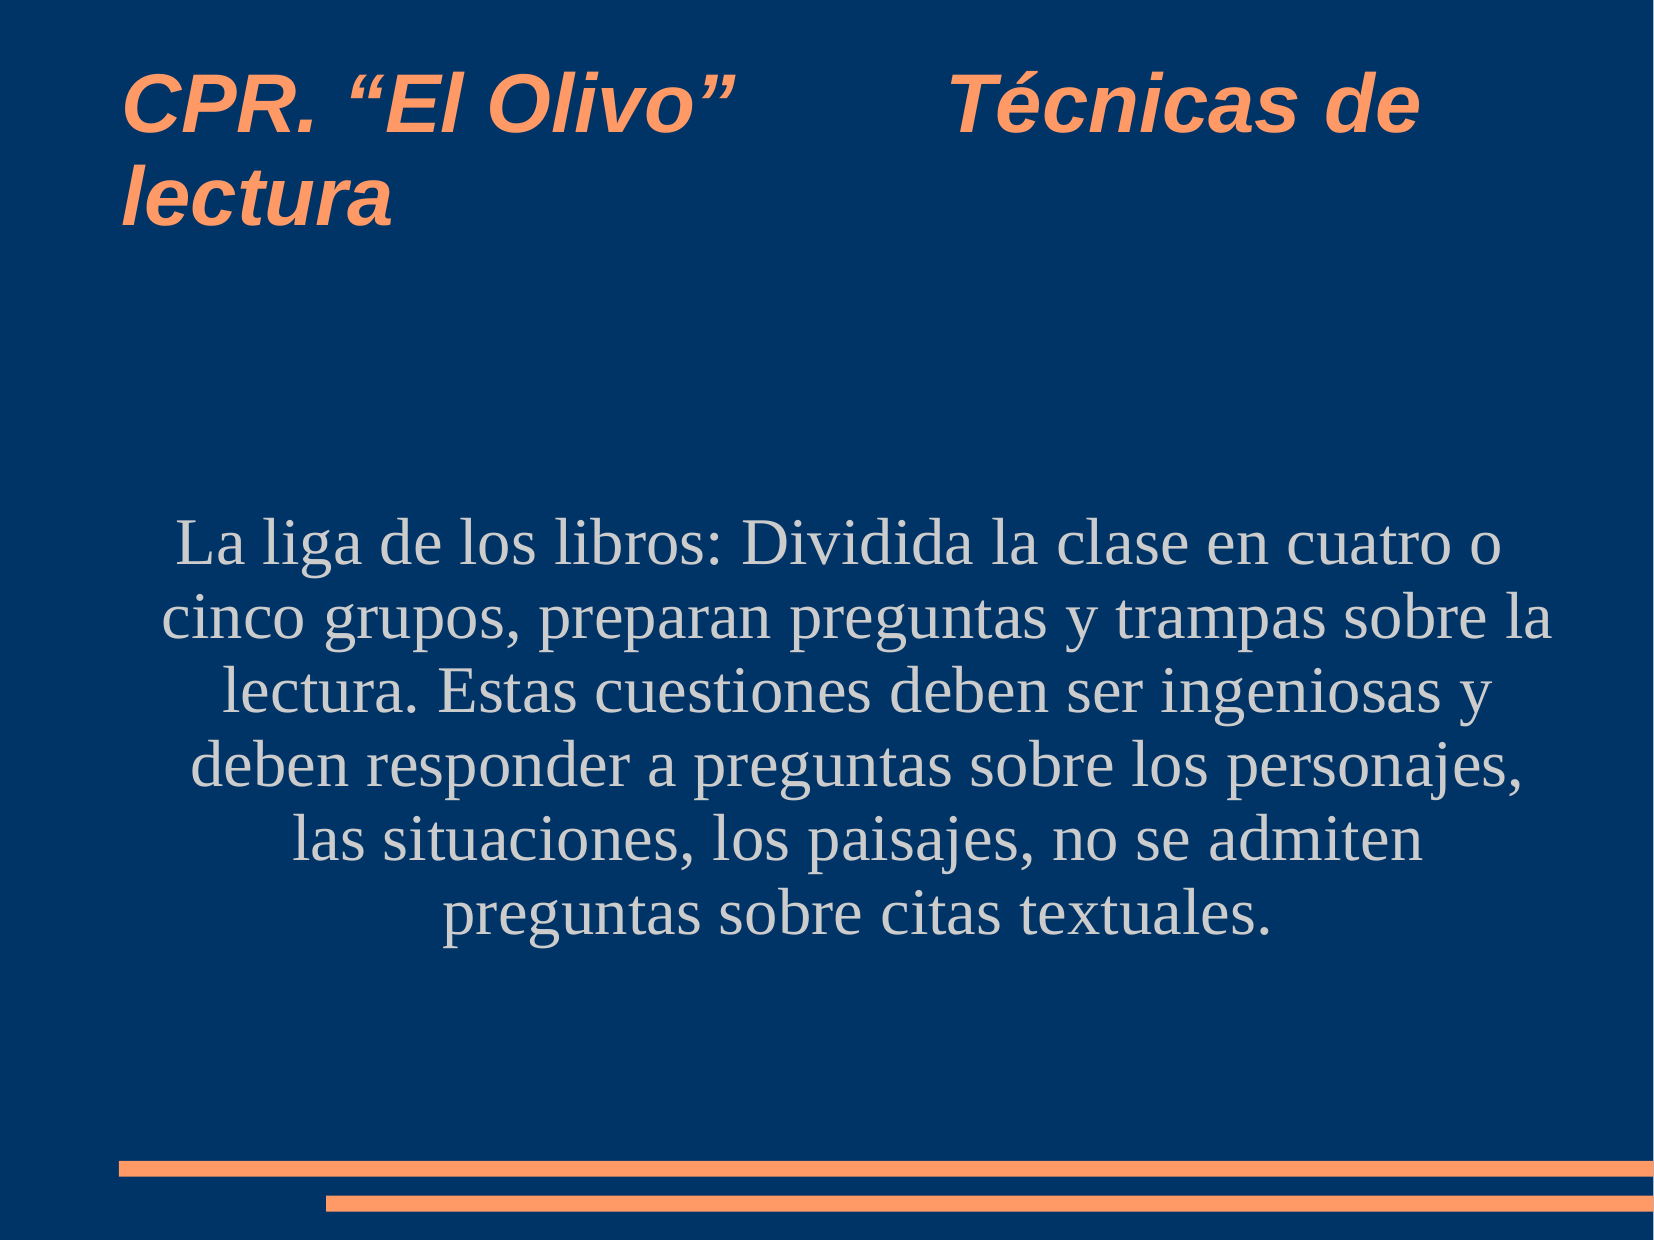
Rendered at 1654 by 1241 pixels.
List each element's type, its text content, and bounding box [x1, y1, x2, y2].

title CPR. “El Olivo” Técnicas de lectura [121, 46, 1534, 254]
subtitle La liga de los libros: Dividida la clase en cuatro o cinco grupos, preparan preguntas y trampas sobre la lectura. Estas cuestiones deben ser ingeniosas y deben responder a preguntas sobre los personajes, las situaciones, los paisajes, no se admiten preguntas sobre citas textuales. [121, 322, 1561, 1132]
